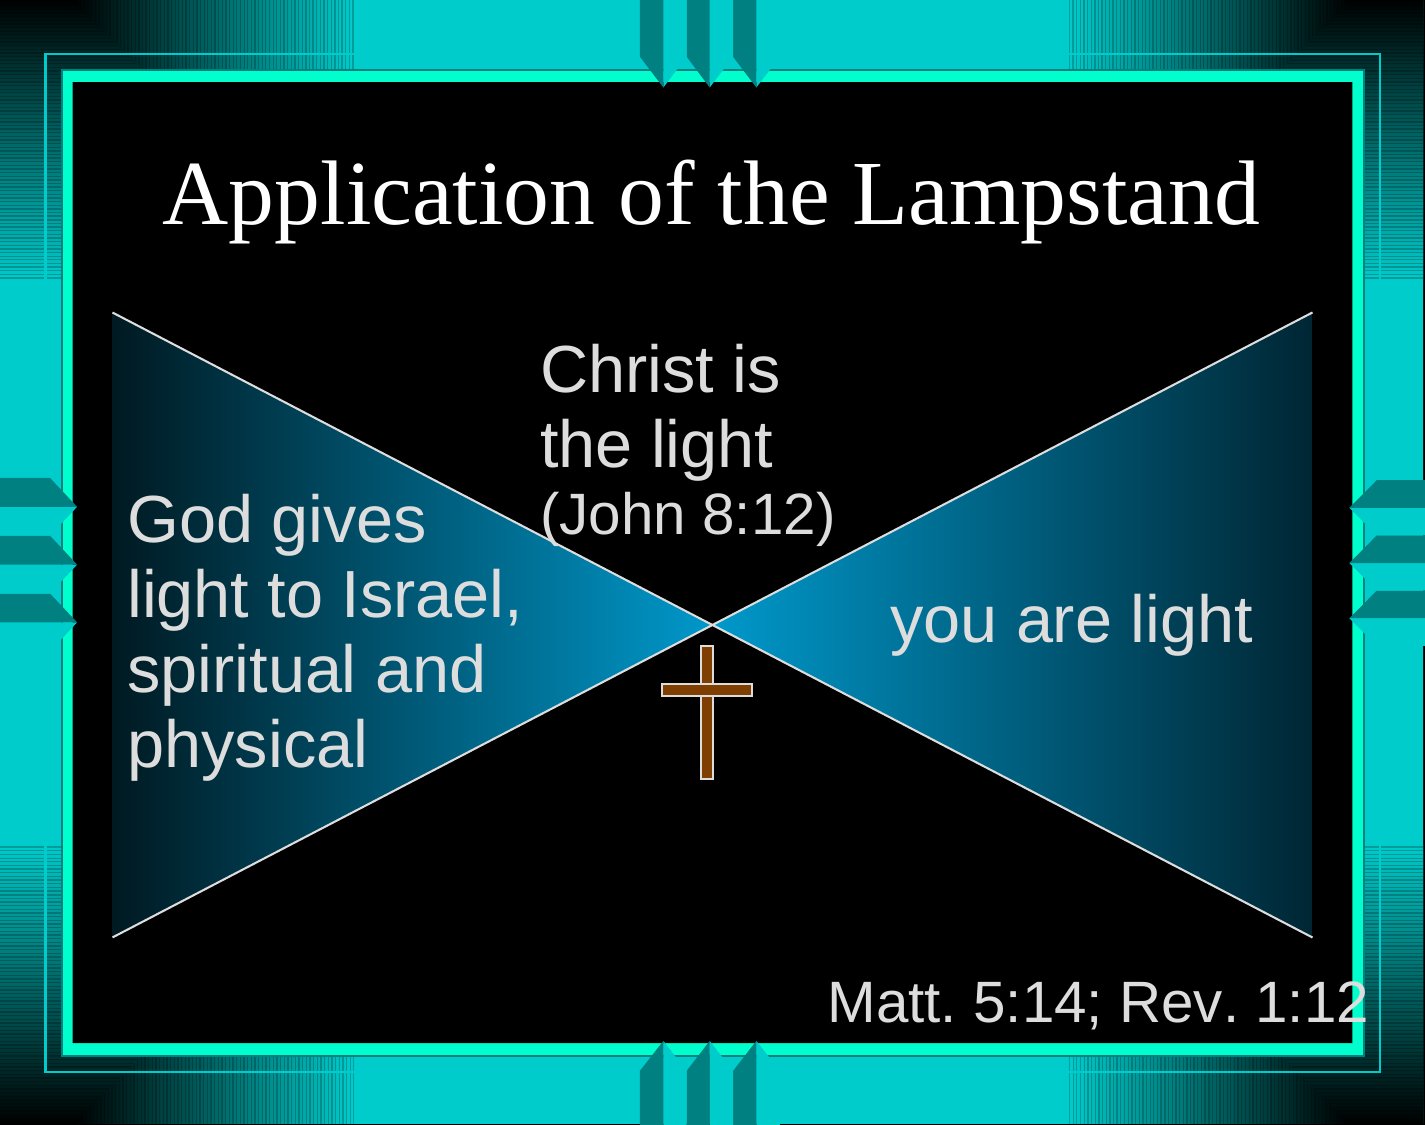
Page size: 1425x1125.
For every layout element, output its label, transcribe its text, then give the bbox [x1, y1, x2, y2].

text_box God gives light to Israel, spiritual and physical [112, 474, 588, 790]
title Application of the Lampstand [106, 99, 1319, 288]
text_box Matt. 5:14; Rev. 1:12 [812, 962, 1400, 1043]
text_box [588, 562, 708, 688]
text_box Christ is the light (John 8:12) [525, 324, 901, 555]
text_box [717, 314, 1313, 936]
text_box [661, 646, 753, 779]
text_box [112, 314, 418, 474]
text_box [112, 790, 391, 936]
text_box you are light [875, 574, 1300, 665]
